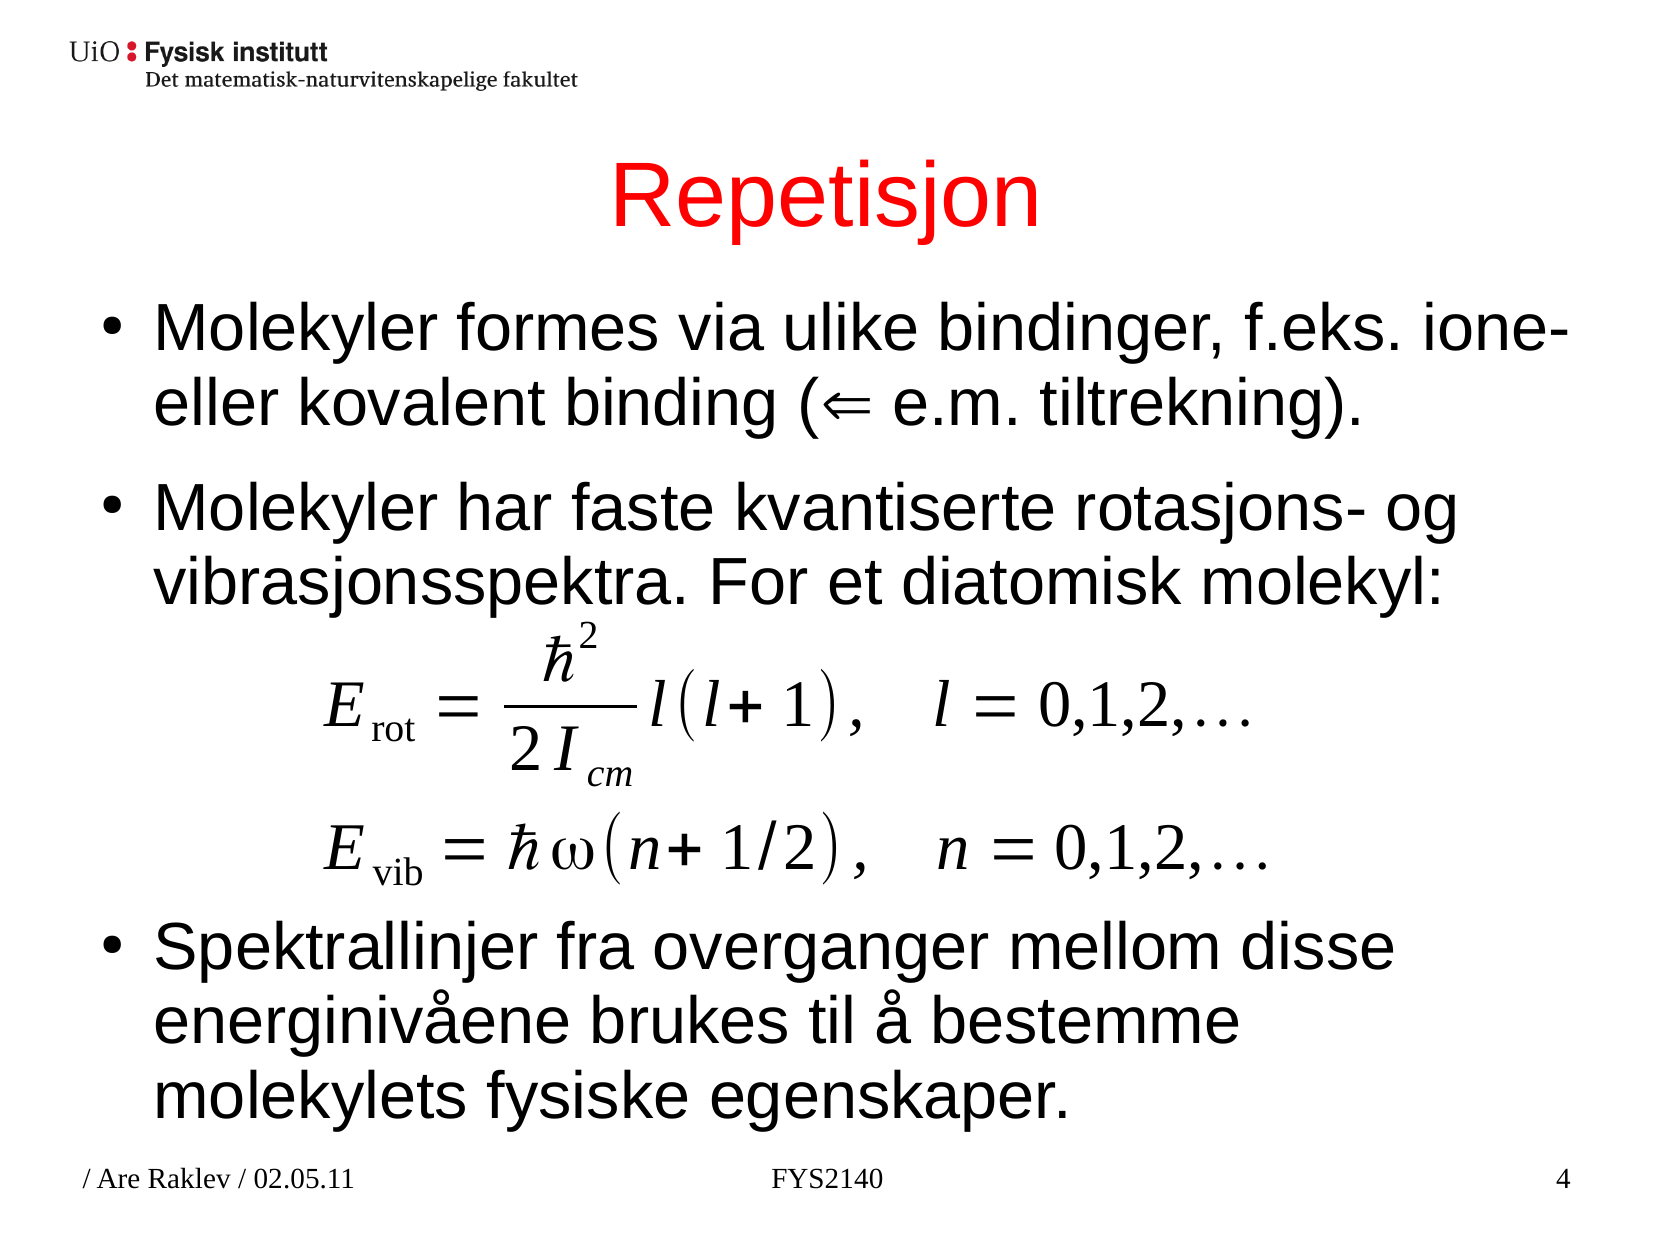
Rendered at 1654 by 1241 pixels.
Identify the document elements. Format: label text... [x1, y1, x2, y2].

chart [313, 612, 1262, 796]
chart [313, 807, 1280, 894]
list Molekyler formes via ulike bindinger, f.eks. ione- eller kovalent binding (⇐ e.m. tiltrekning). Molekyler har faste kvantiserte rotasjons- og vibrasjonsspektra. For et diatomisk molekyl: Spektrallinjer fra overganger mellom disse energinivåene brukes til å bestemme molekylets fysiske egenskaper. [82, 290, 1576, 1137]
title Repetisjon [82, 90, 1571, 290]
picture [68, 37, 581, 93]
